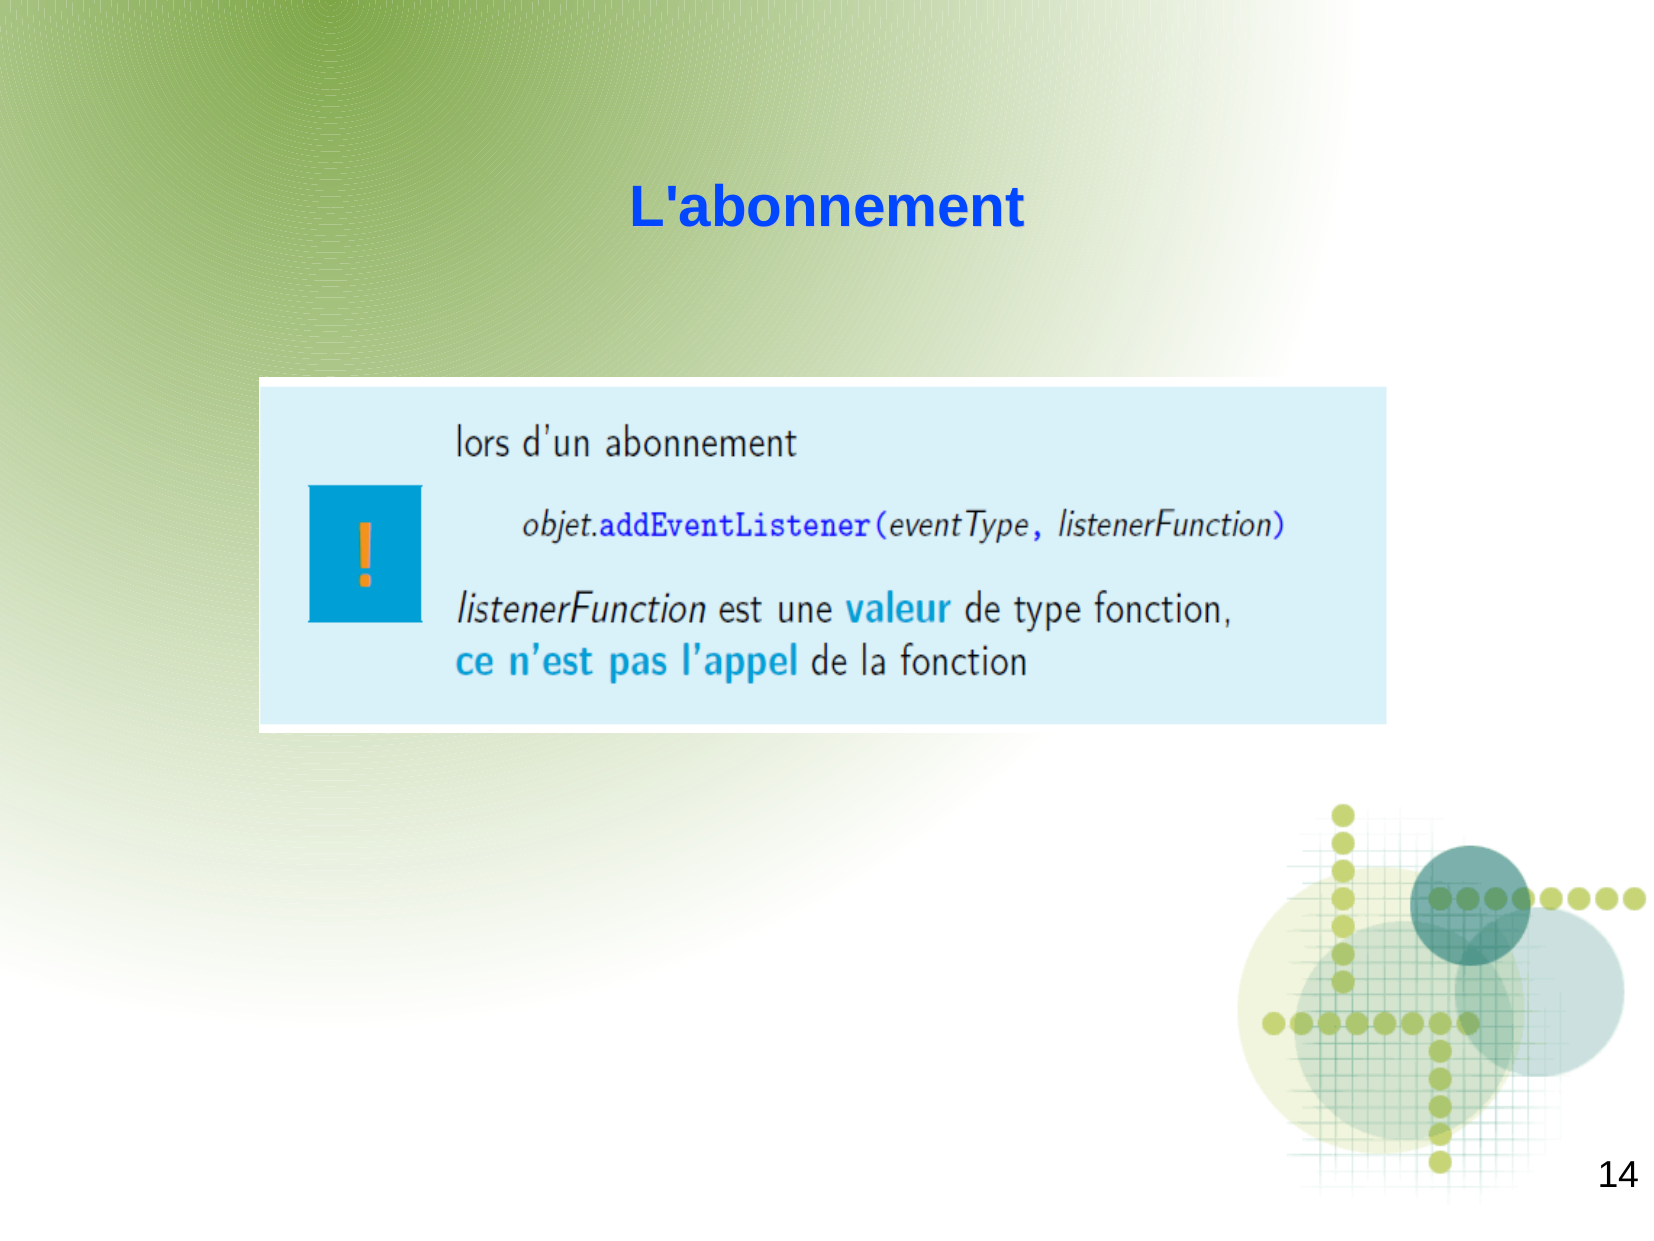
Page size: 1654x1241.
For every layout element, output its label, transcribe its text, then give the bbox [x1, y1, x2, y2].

title L'abonnement [121, 102, 1534, 310]
picture [259, 377, 1394, 733]
picture [1224, 792, 1654, 1211]
text_box <numéro> [1582, 1145, 1654, 1217]
